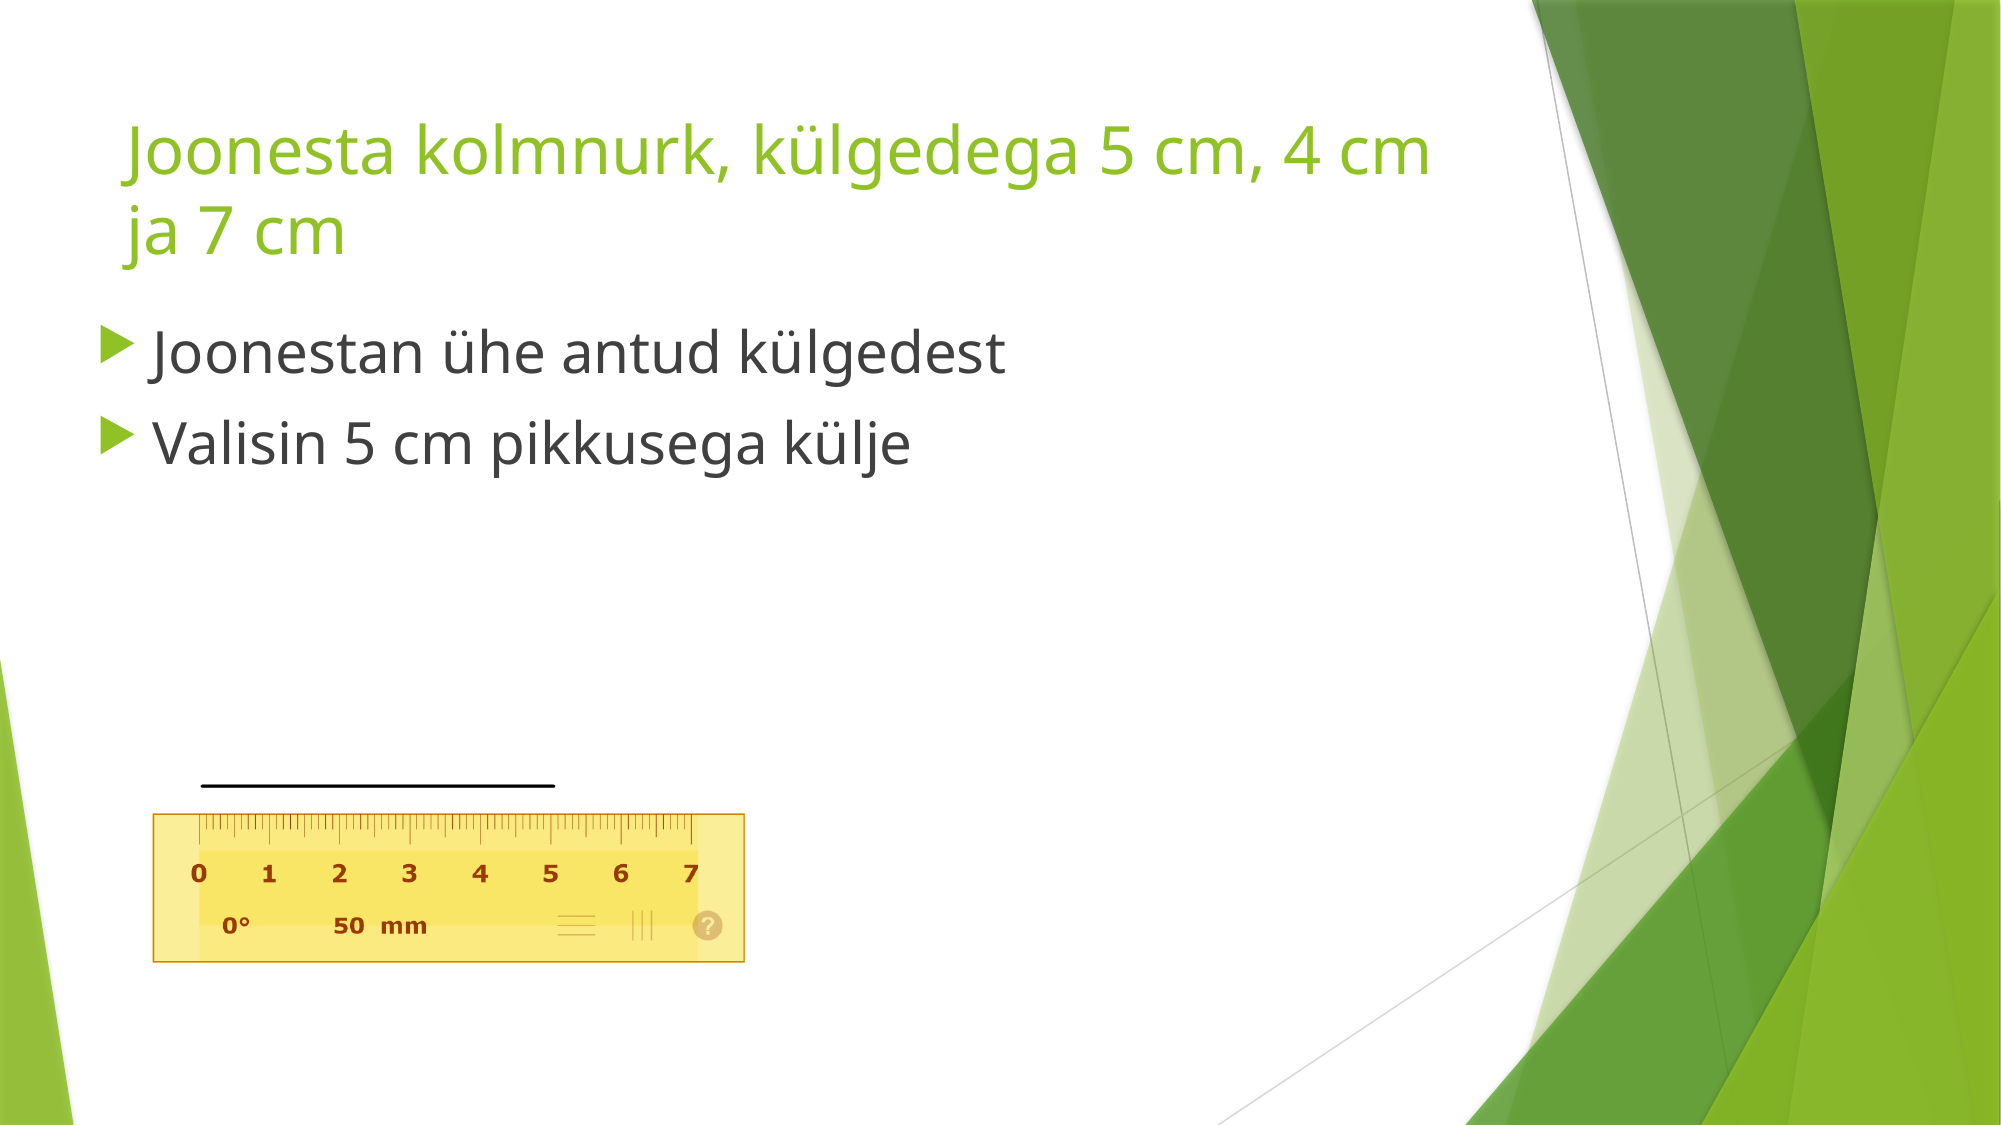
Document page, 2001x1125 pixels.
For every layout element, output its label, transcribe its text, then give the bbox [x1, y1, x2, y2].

title Joonesta kolmnurk, külgedega 5 cm, 4 cm ja 7 cm [111, 99, 1522, 237]
list Joonestan ühe antud külgedest Valisin 5 cm pikkusega külje [81, 308, 1152, 768]
picture [94, 768, 798, 1004]
